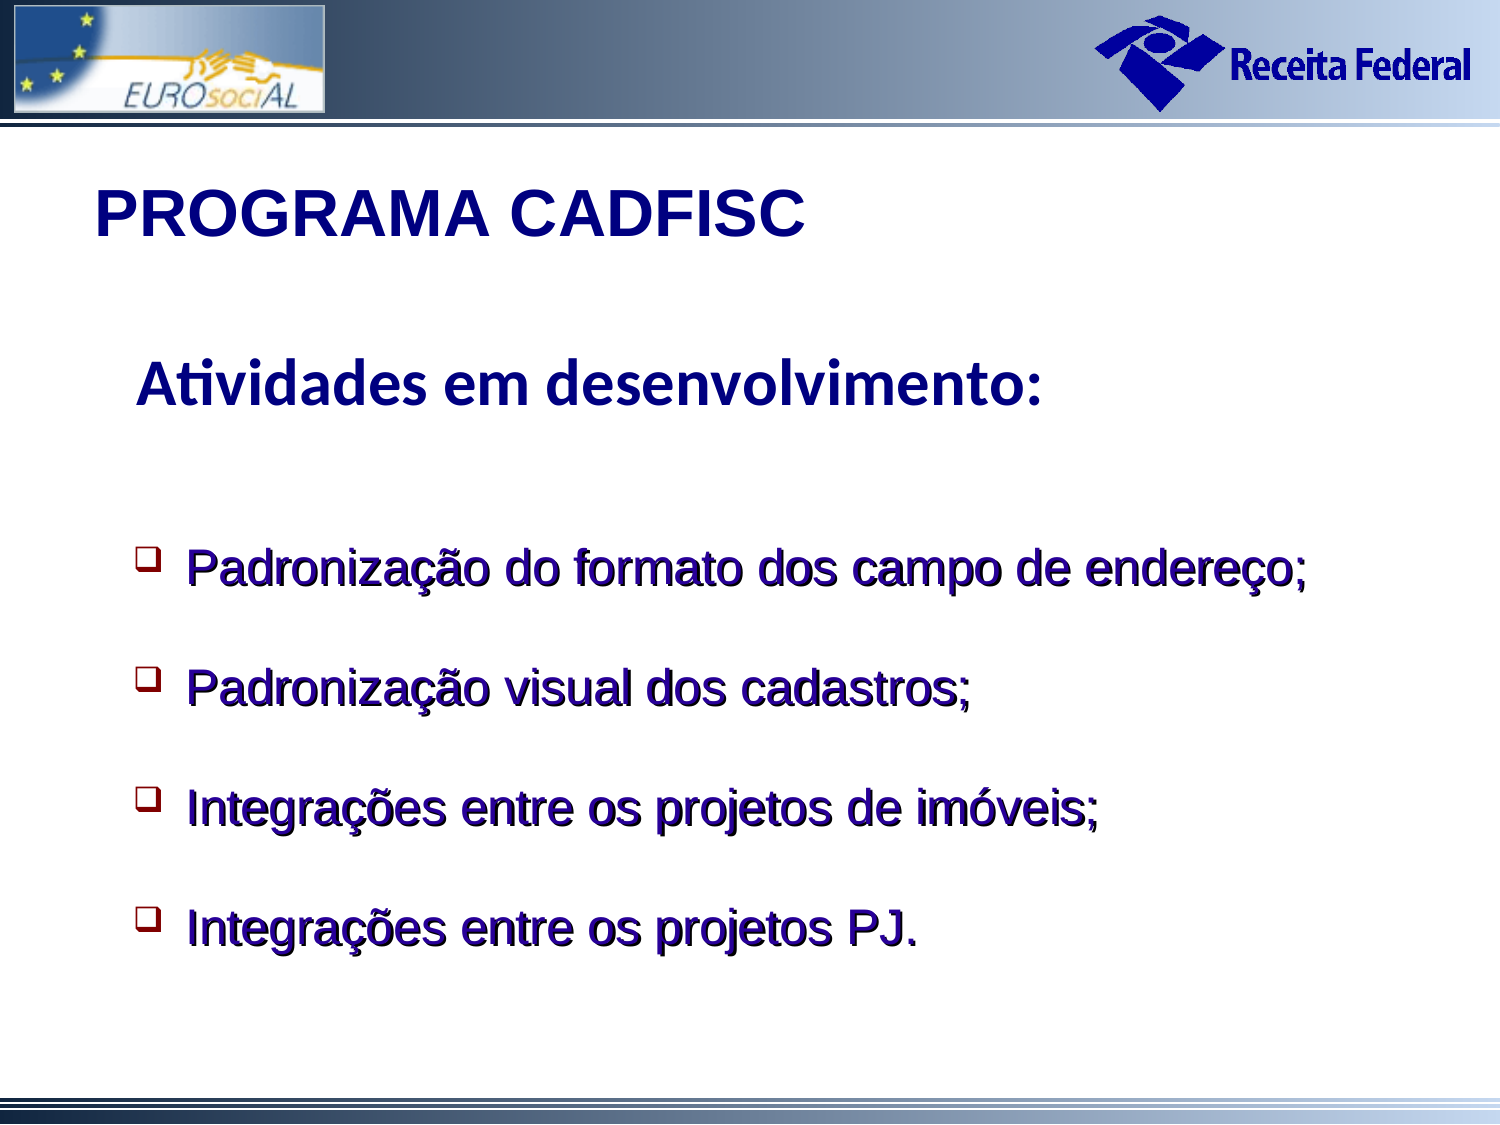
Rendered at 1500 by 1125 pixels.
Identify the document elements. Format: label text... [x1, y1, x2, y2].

text_box Padronização do formato dos campo de endereço; Padronização visual dos cadastros; Integrações entre os projetos de imóveis; Integrações entre os projetos PJ. [59, 466, 1403, 1022]
title Atividades em desenvolvimento: [59, 331, 1123, 427]
picture [14, 5, 325, 113]
picture [1092, 13, 1471, 113]
title PROGRAMA CADFISC [74, 161, 827, 258]
